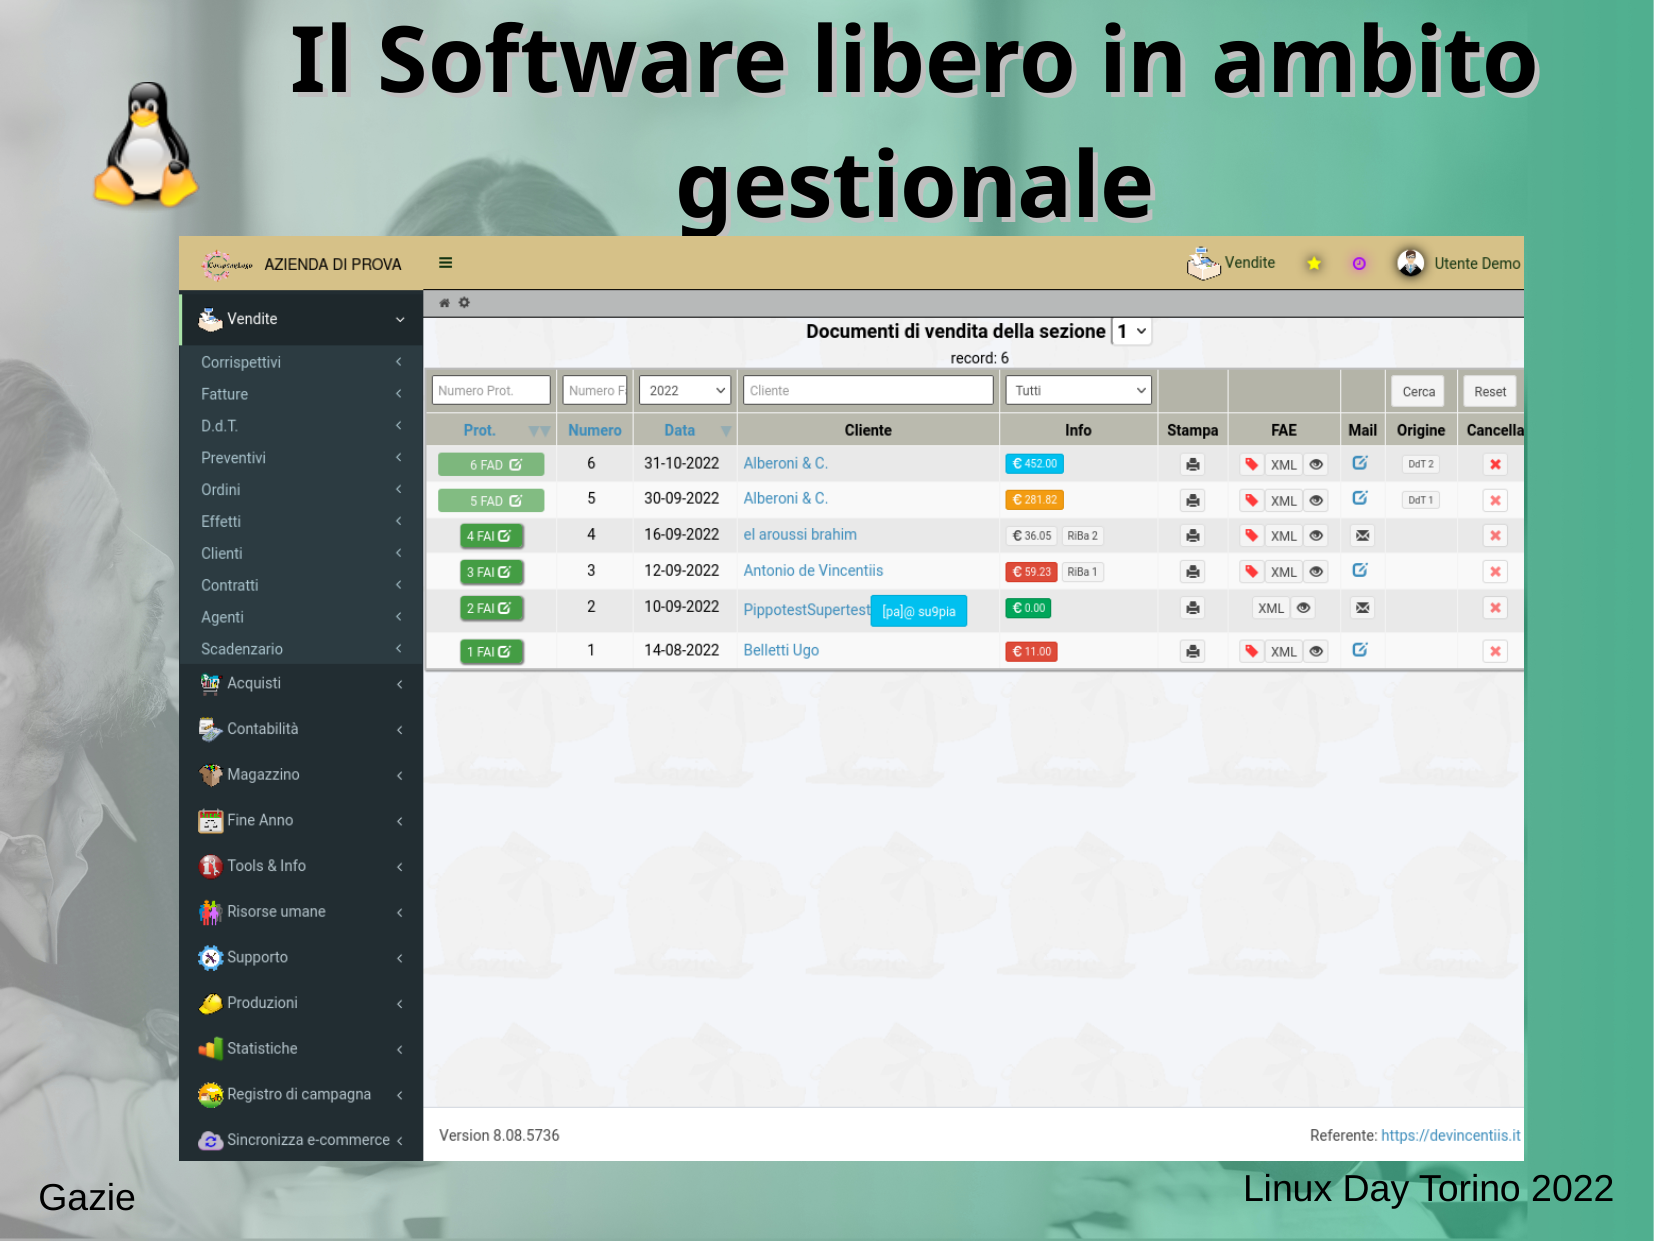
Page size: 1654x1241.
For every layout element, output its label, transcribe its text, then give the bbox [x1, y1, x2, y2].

table_header [130, 410, 179, 510]
picture [0, 0, 1654, 1241]
table_cell [130, 638, 179, 702]
table_cell [130, 574, 179, 638]
table_cell [130, 702, 179, 766]
table_cell [130, 766, 179, 830]
table_cell [130, 510, 179, 574]
text_box Linux Day Torino 2022 [1228, 1159, 1630, 1217]
title Il Software libero in ambito gestionale [259, 17, 1571, 222]
text_box Gazie [23, 1169, 152, 1227]
